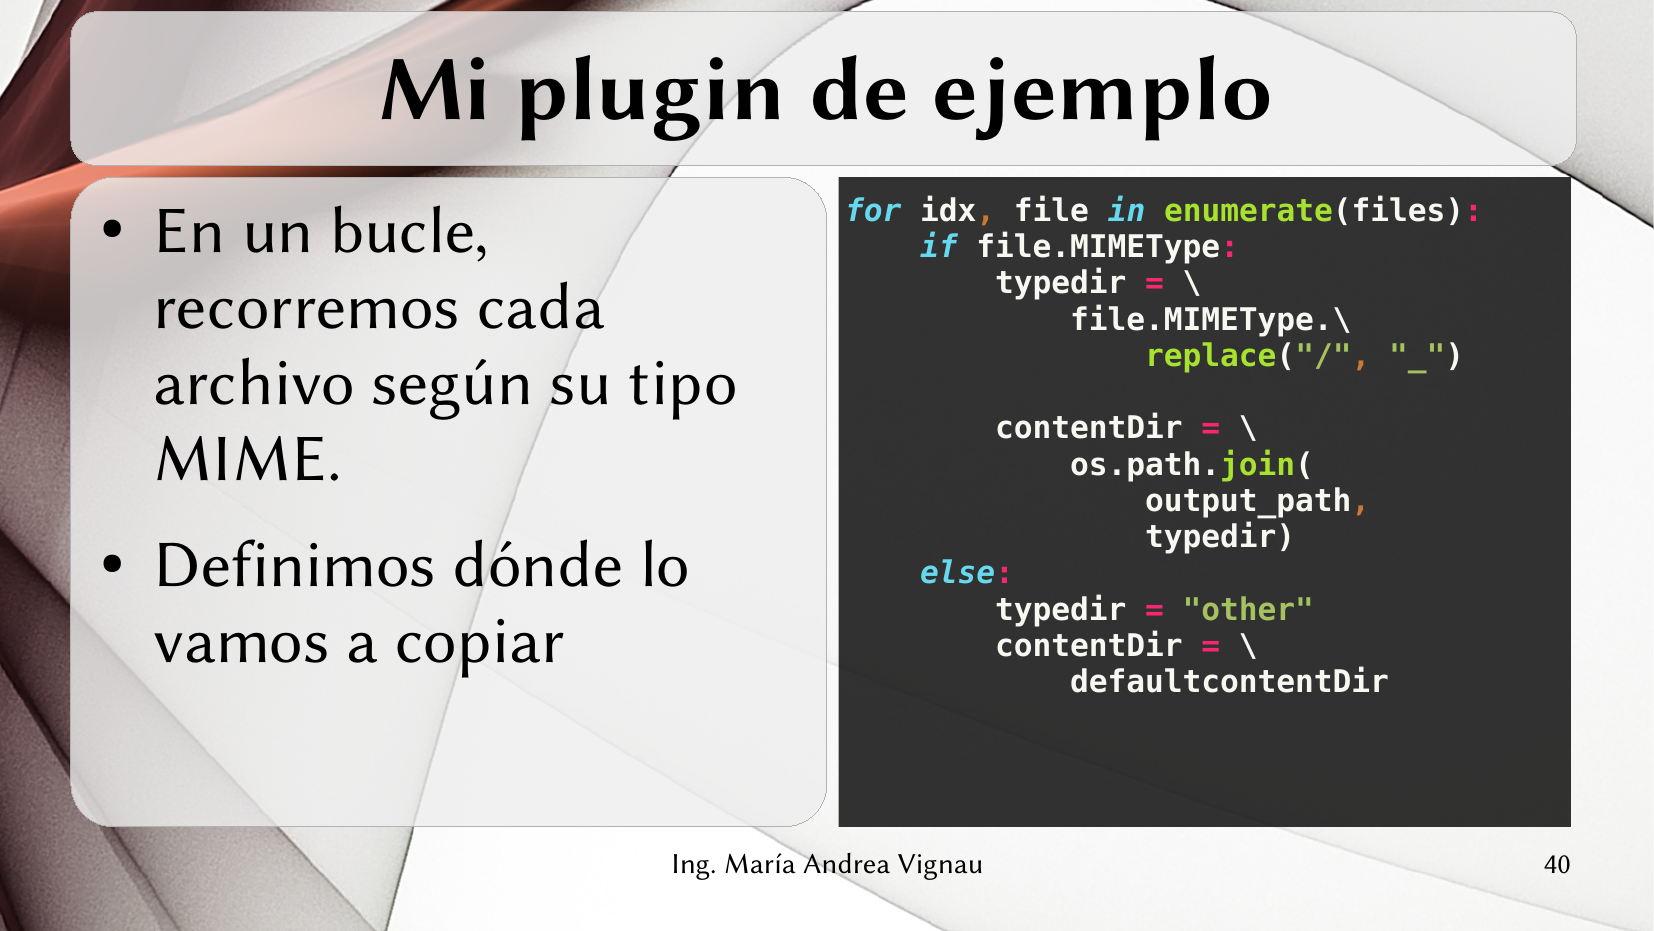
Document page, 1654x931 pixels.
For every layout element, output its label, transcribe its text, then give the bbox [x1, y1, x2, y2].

picture [0, 0, 1654, 931]
list for idx, file in enumerate(files): if file.MIMEType: typedir = \ file.MIMEType.\ replace("/", "_") contentDir = \ os.path.join( output_path, typedir) else: typedir = "other" contentDir = \ defaultcontentDir [845, 192, 1572, 792]
list En un bucle, recorremos cada archivo según su tipo MIME. Definimos dónde lo vamos a copiar [82, 192, 809, 792]
title Mi plugin de ejemplo [82, 37, 1571, 142]
